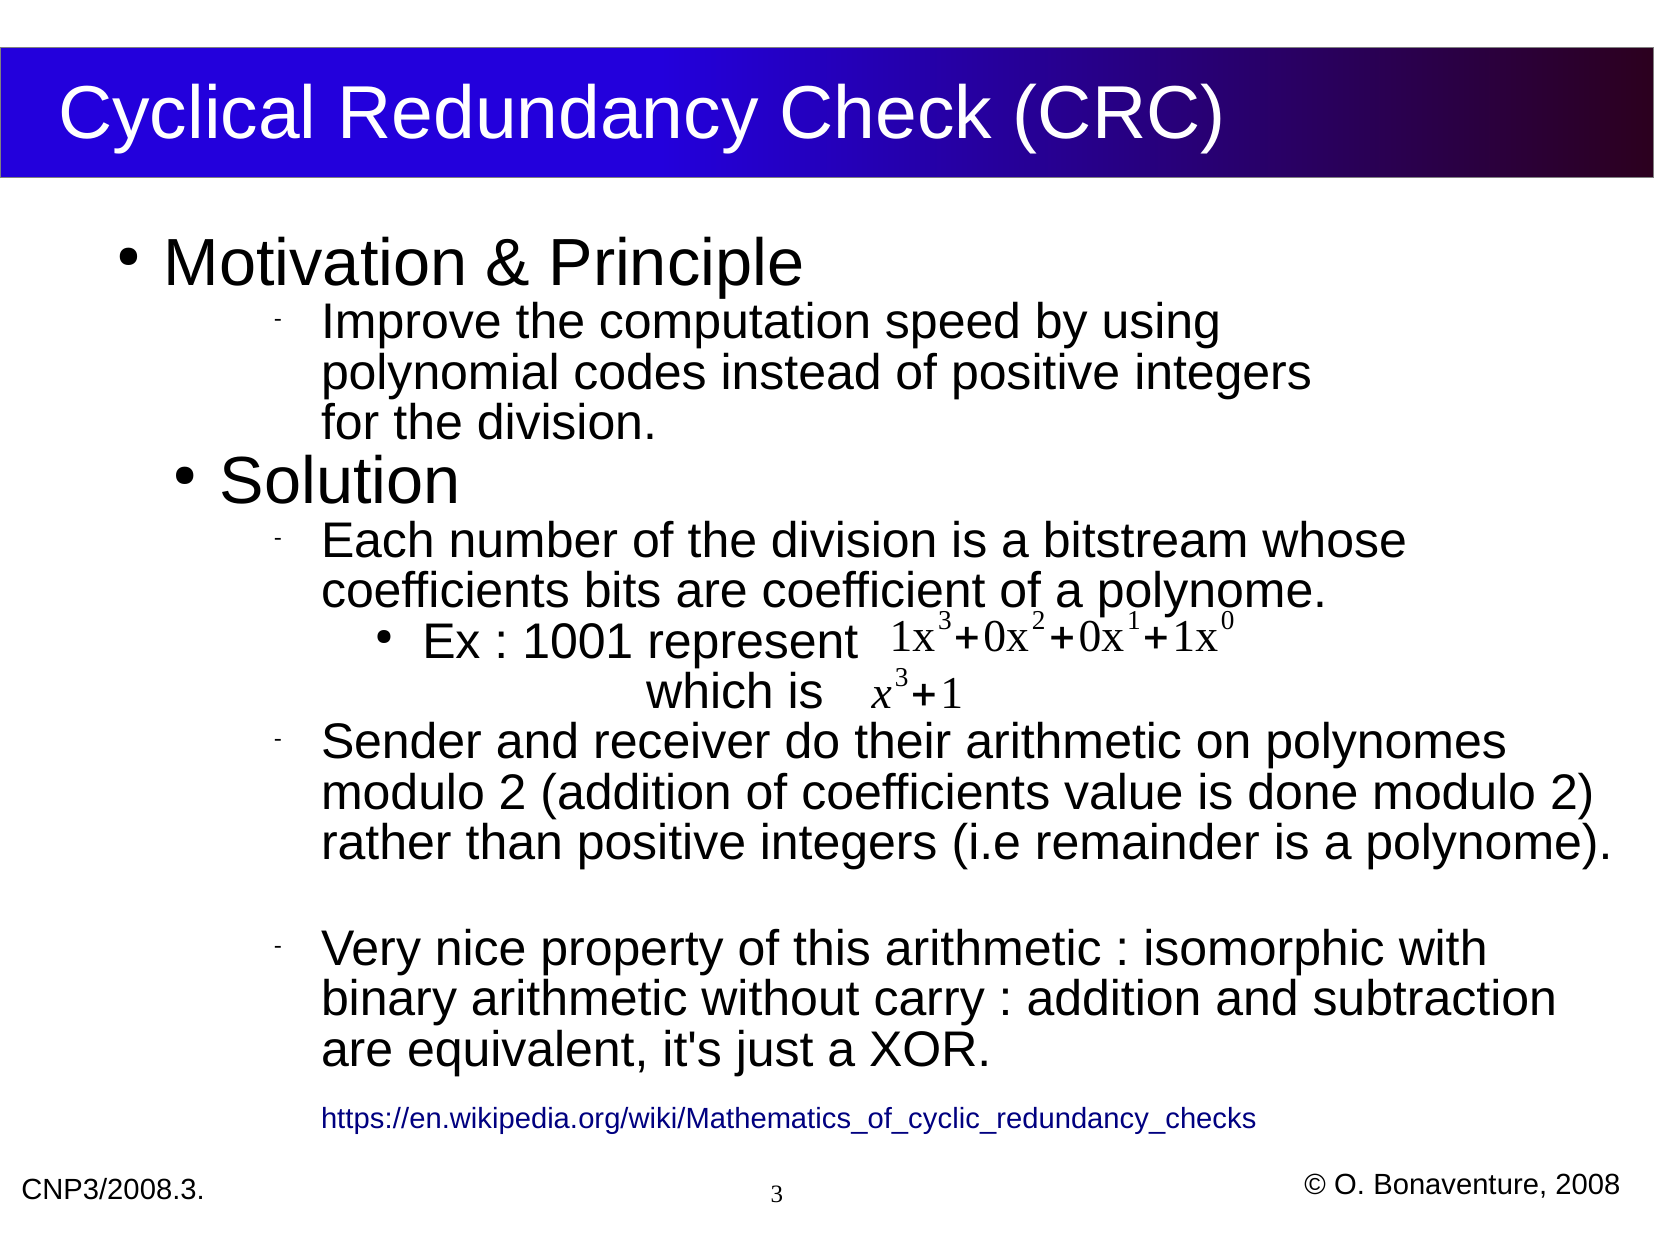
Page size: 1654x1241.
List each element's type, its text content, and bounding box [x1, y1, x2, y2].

text_box CNP3/2008.3. [21, 1176, 116, 1212]
list Motivation & Principle Improve the computation speed by using polynomial codes instead of positive integers for the division. Solution Each number of the division is a bitstream whose coefficients bits are coefficient of a polynome. Ex : 1001 represent which is Sender and receiver do their arithmetic on polynomes modulo 2 (addition of coefficients value is done modulo 2) rather than positive integers (i.e remainder is a polynome). Very nice property of this arithmetic : isomorphic with binary arithmetic without carry : addition and subtraction are equivalent, it's just a XOR. https://en.wikipedia.org/wiki/Mathematics_of_cyclic_redundancy_checks [116, 231, 1619, 1241]
chart [862, 604, 1241, 721]
title Cyclical Redundancy Check (CRC) [10, 6, 1260, 225]
